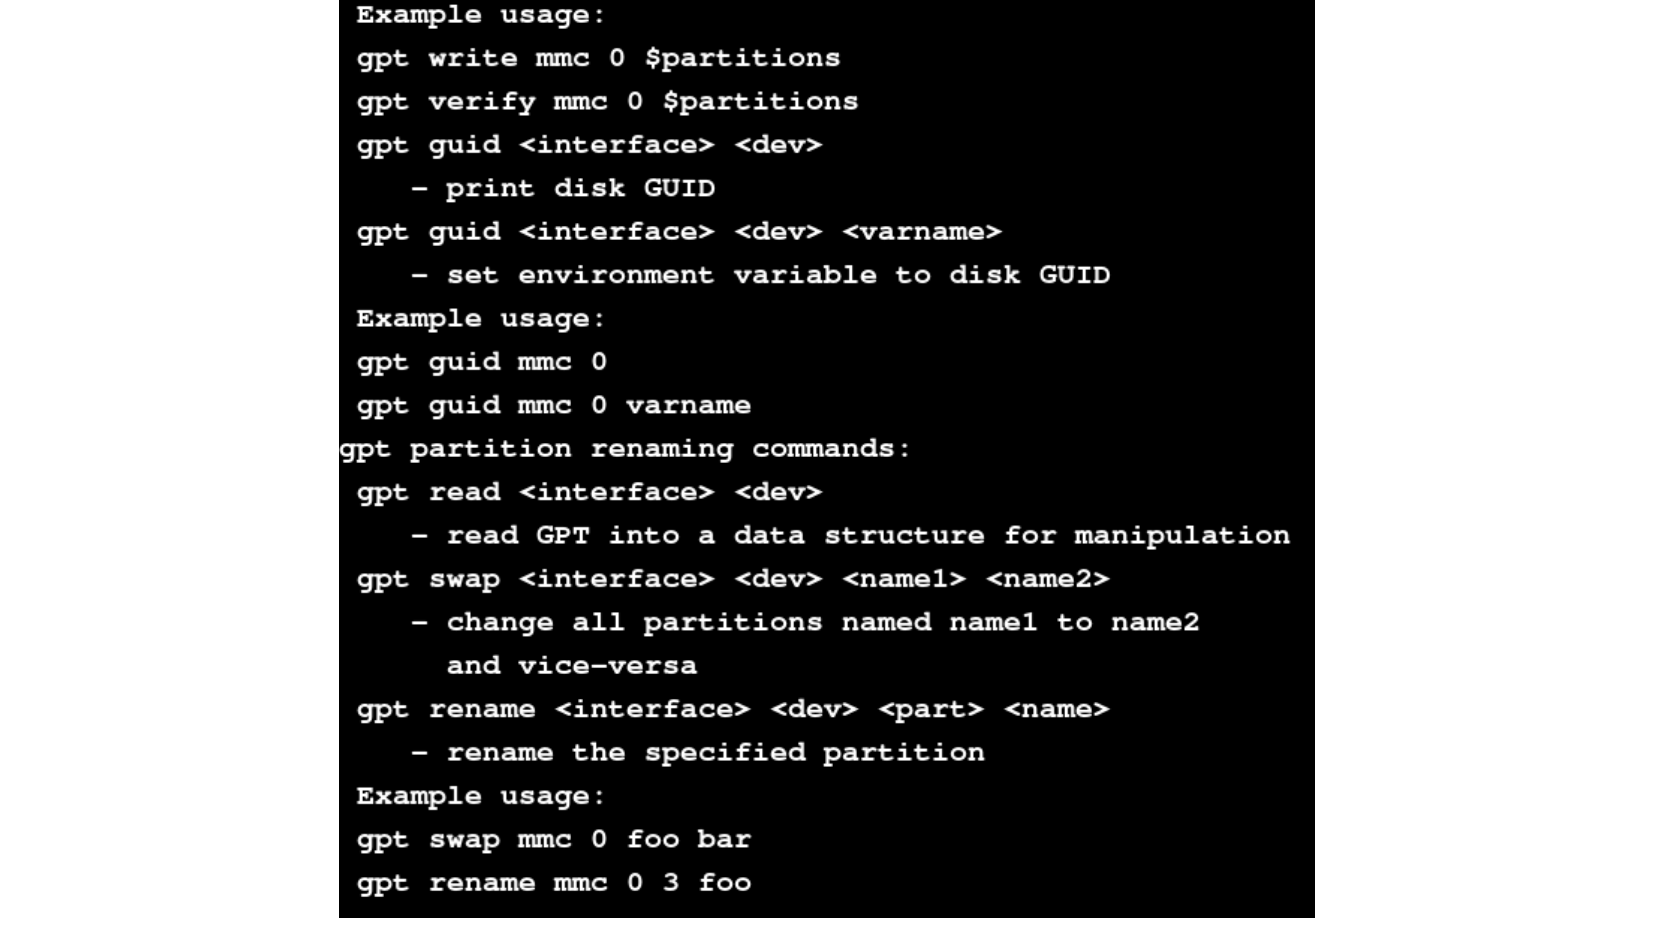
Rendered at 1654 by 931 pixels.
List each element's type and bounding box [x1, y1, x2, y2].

picture [339, 0, 1315, 918]
